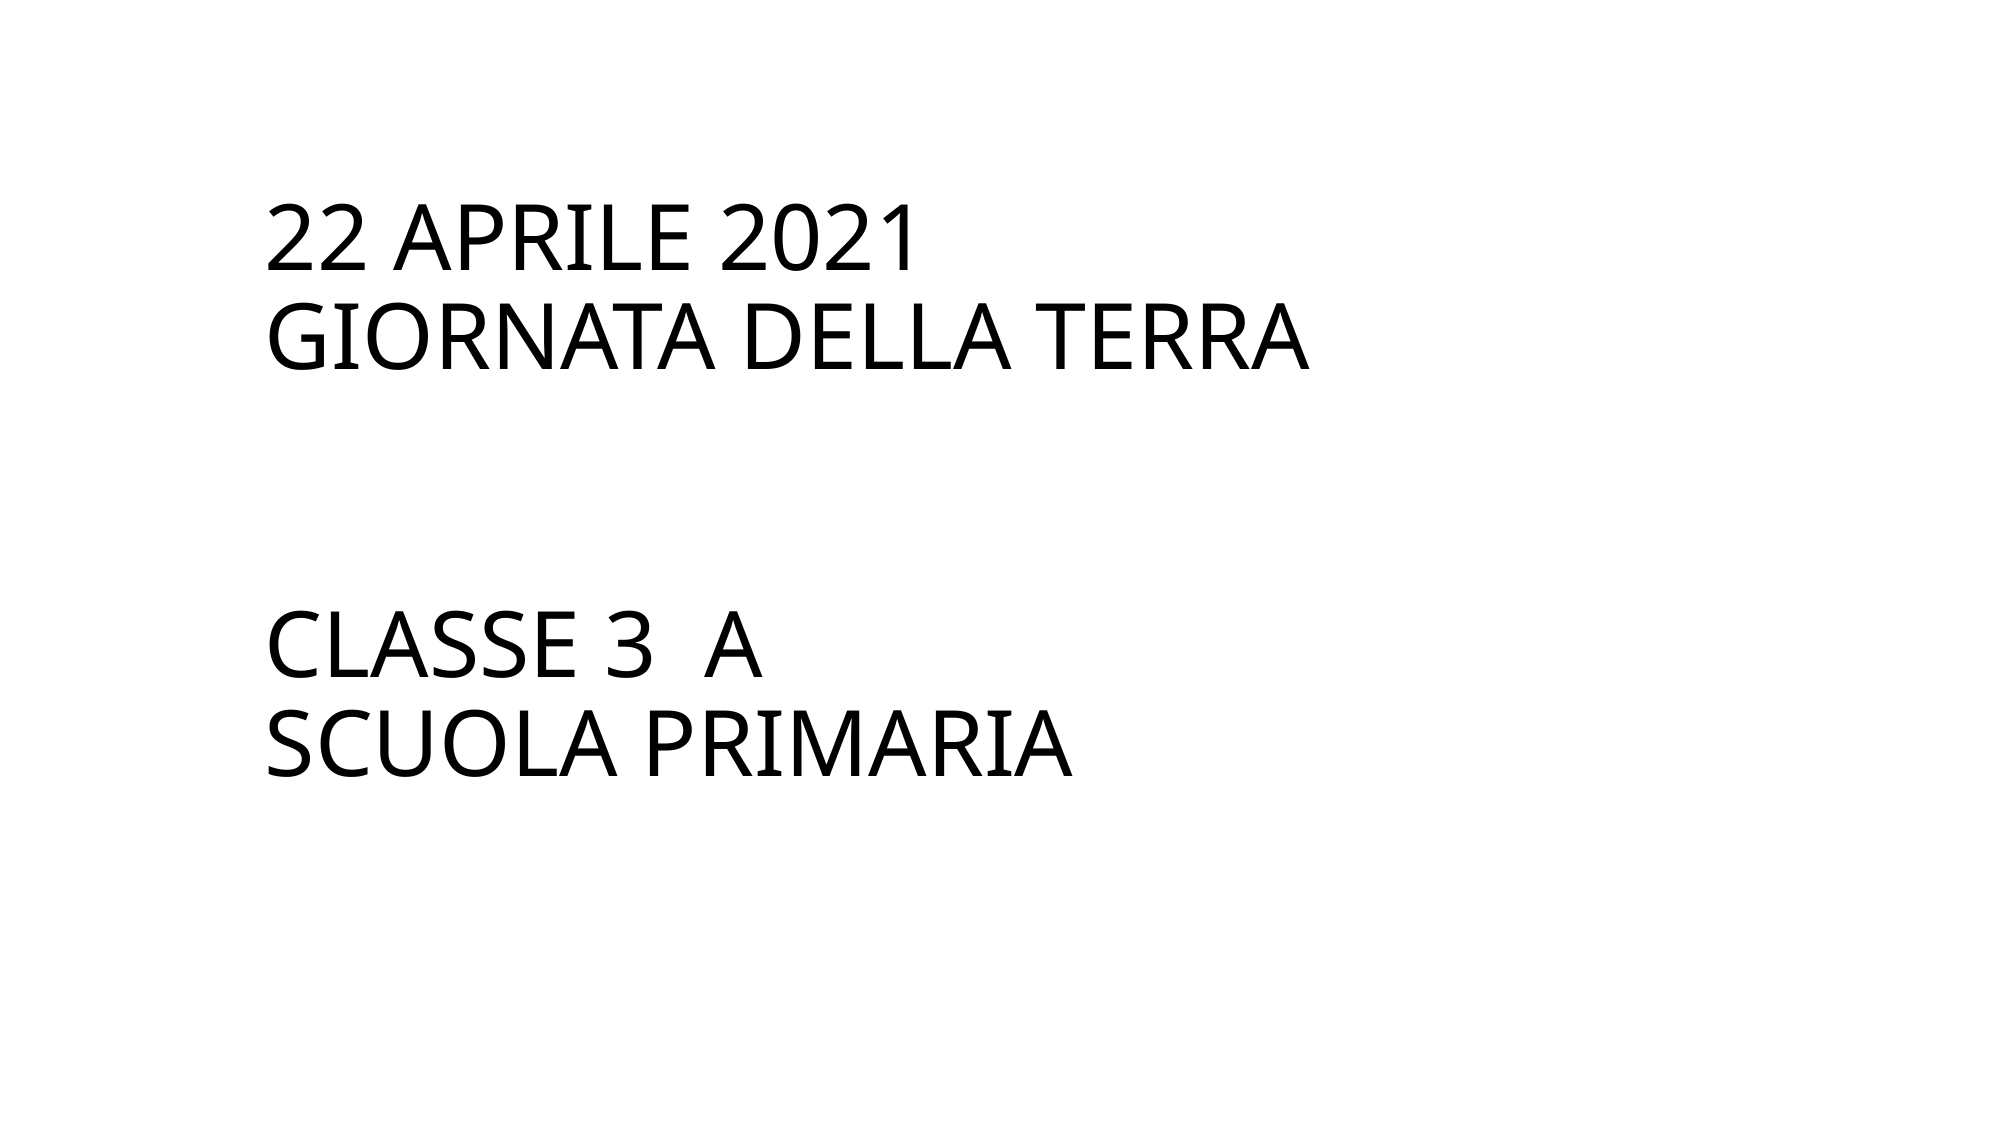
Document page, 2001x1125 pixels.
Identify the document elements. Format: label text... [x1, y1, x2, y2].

title 22 APRILE 2021 GIORNATA DELLA TERRA [249, 184, 1750, 576]
subtitle CLASSE 3 A SCUOLA PRIMARIA [249, 590, 1750, 863]
